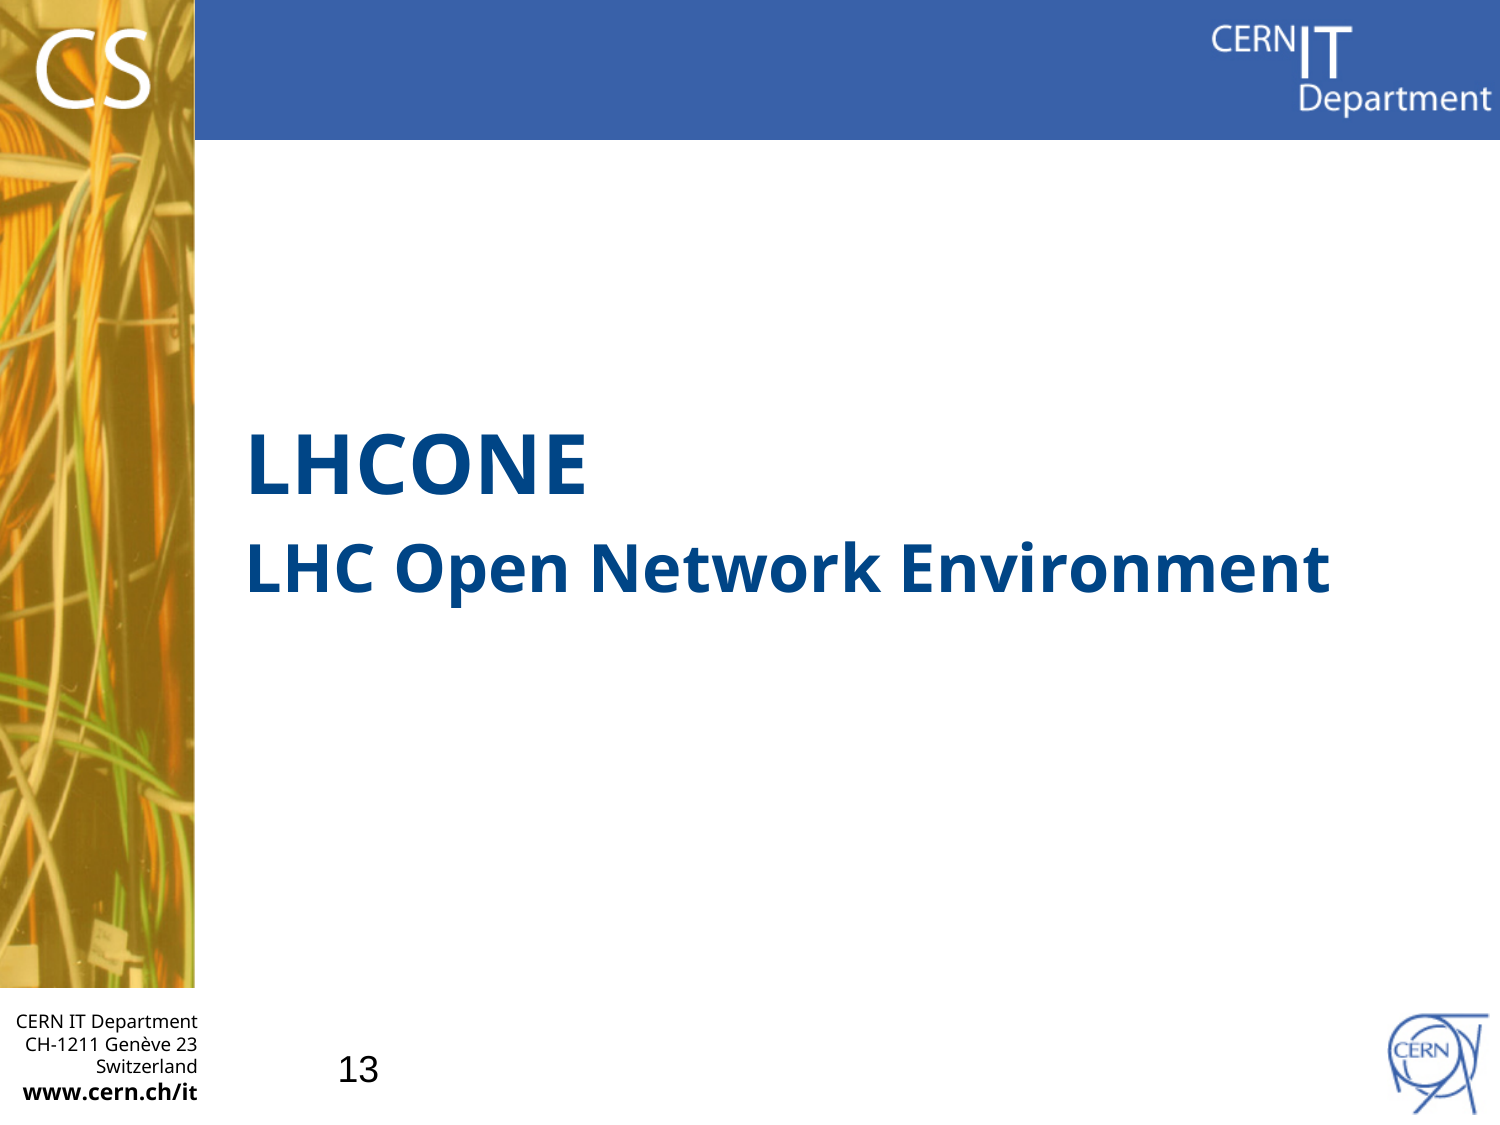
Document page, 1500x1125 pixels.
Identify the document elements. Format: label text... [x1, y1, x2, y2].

picture [0, 0, 1500, 988]
picture [1387, 1012, 1490, 1115]
list LHCONE LHC Open Network Environment [224, 174, 1463, 988]
